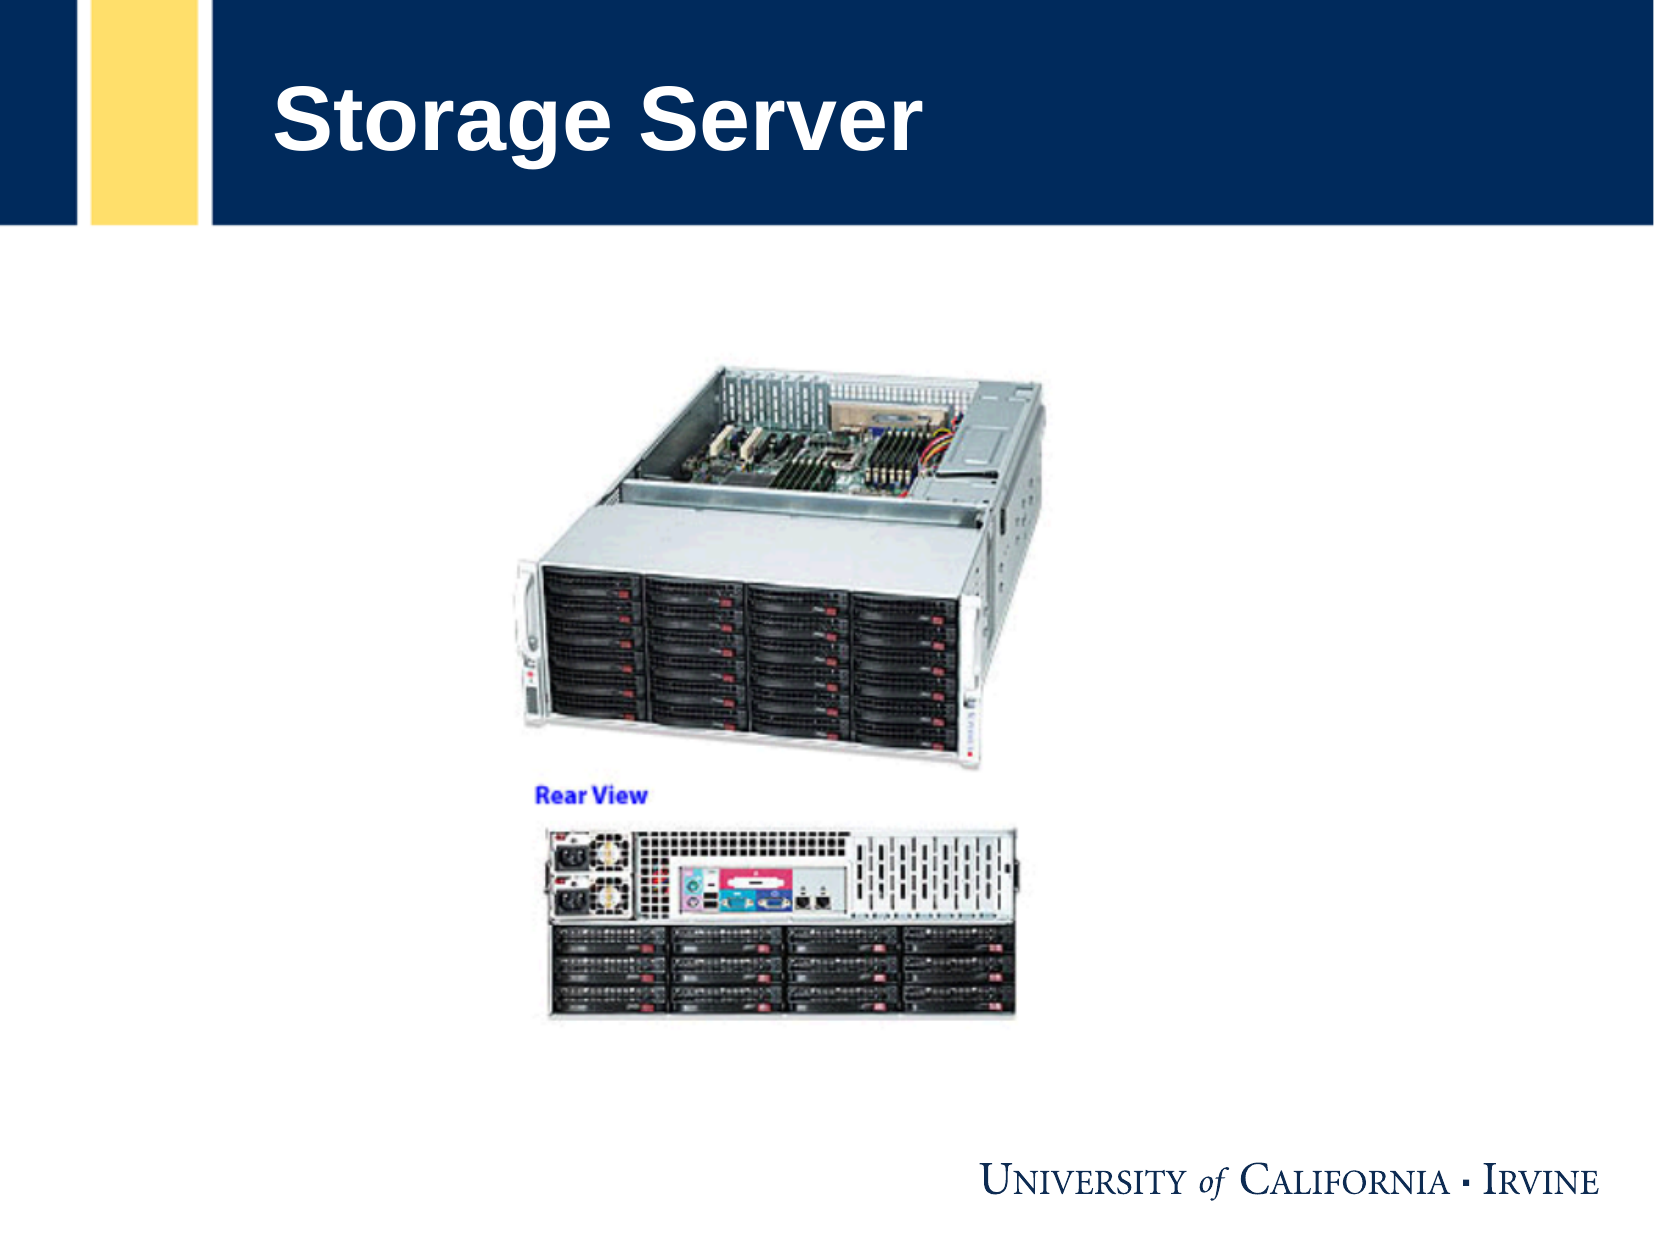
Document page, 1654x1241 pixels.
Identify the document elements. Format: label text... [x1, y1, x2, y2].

picture [0, 0, 1654, 1241]
title Storage Server [257, 0, 1654, 228]
